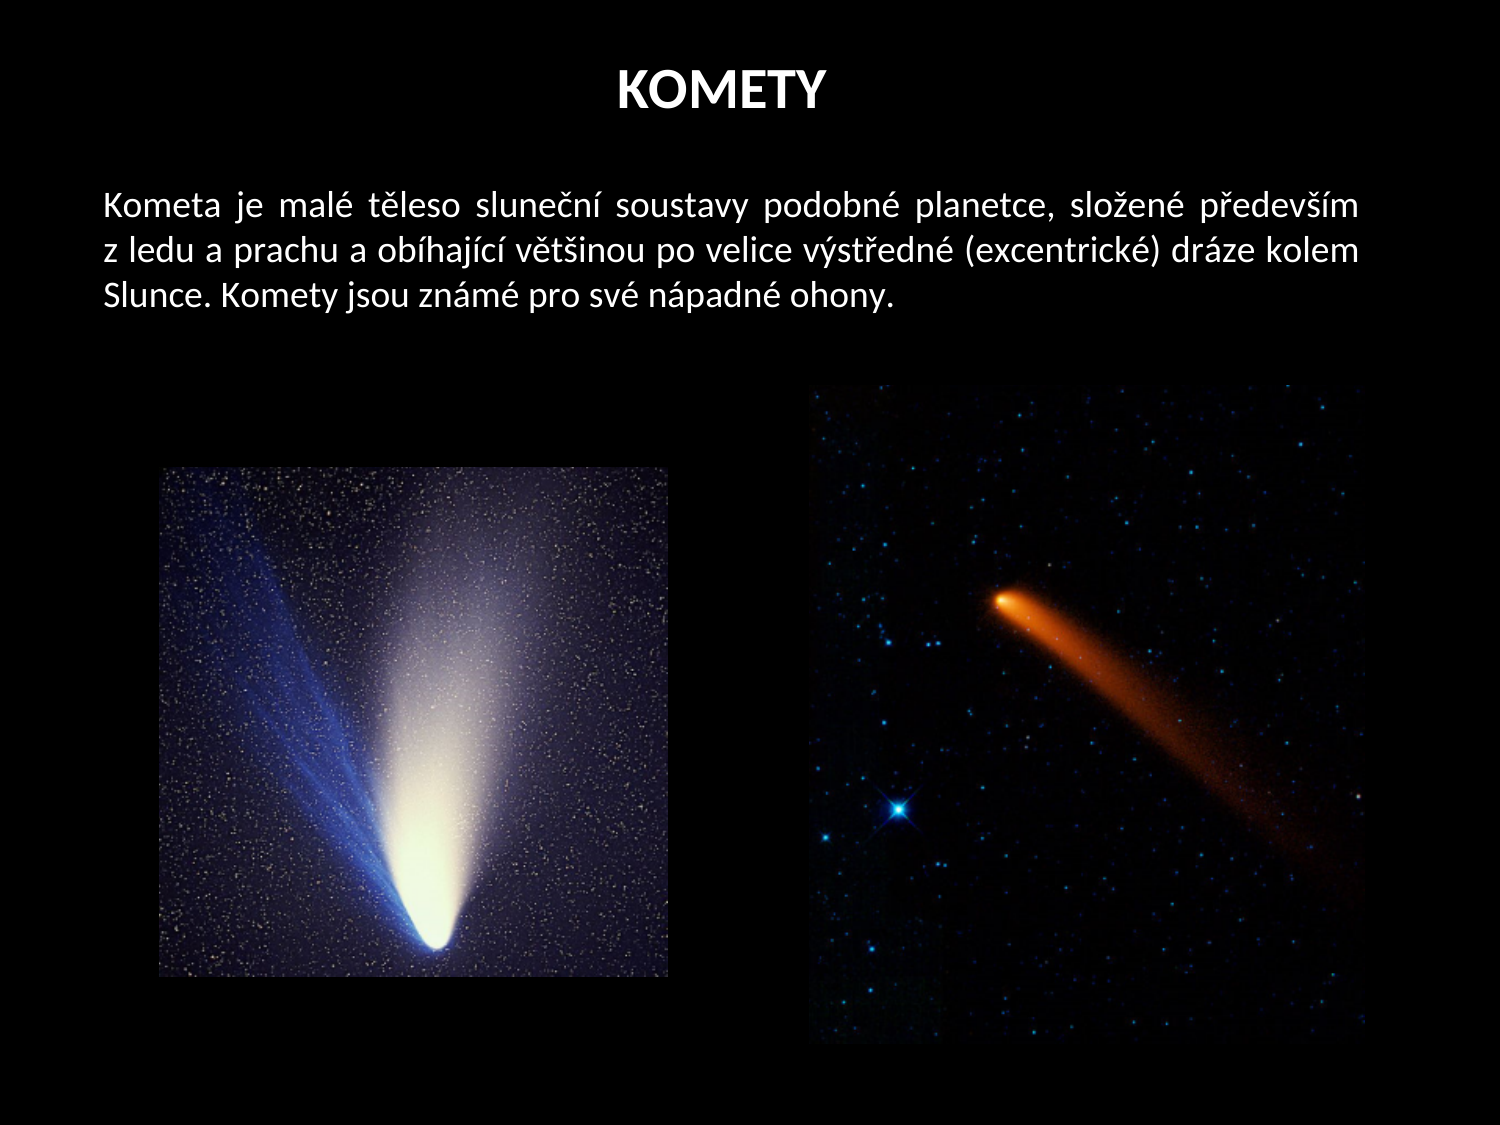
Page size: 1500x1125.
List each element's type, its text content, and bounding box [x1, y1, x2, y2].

text_box Kometa je malé těleso sluneční soustavy podobné planetce, složené především z ledu a prachu a obíhající většinou po velice výstředné (excentrické) dráze kolem Slunce. Komety jsou známé pro své nápadné ohony. [88, 172, 1377, 324]
text_box KOMETY [602, 42, 842, 129]
picture [809, 385, 1365, 1044]
picture [159, 467, 668, 977]
